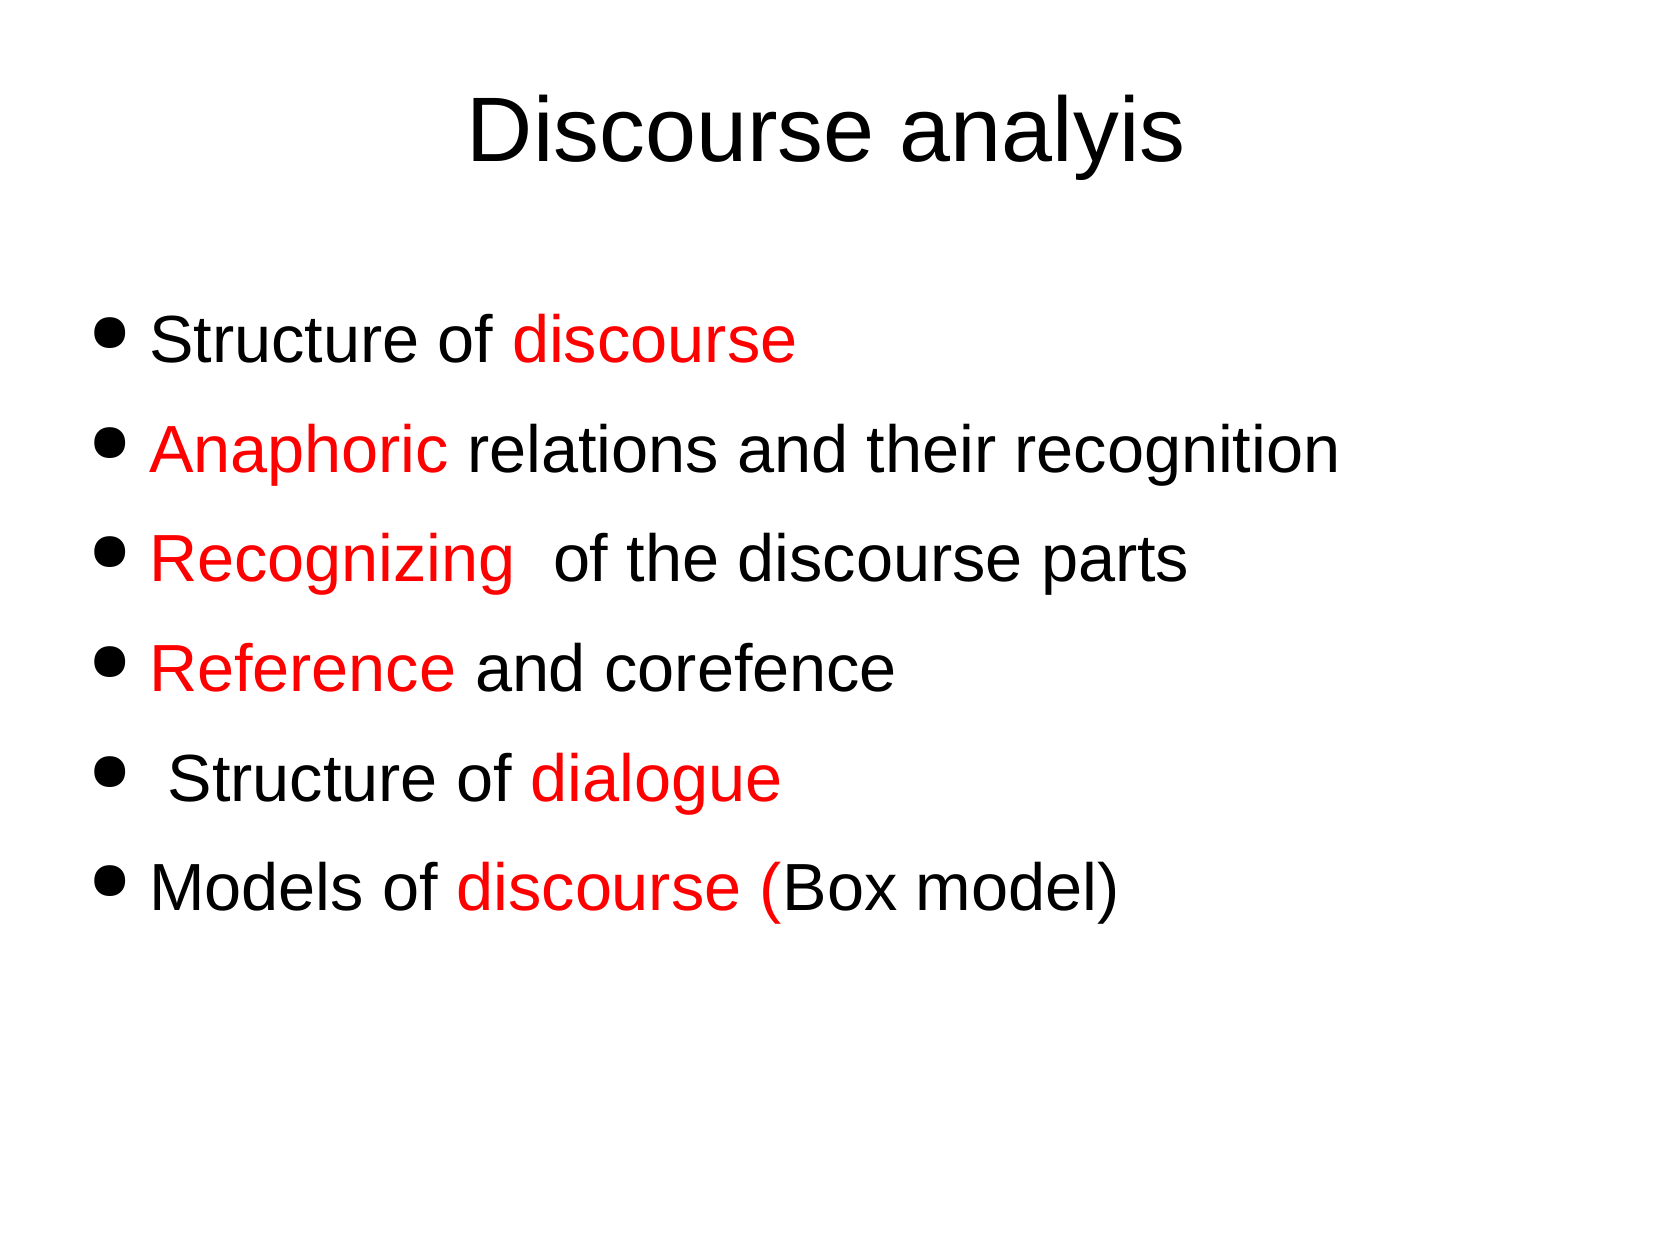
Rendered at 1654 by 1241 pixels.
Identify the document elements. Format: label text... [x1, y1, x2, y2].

list Structure of discourse Anaphoric relations and their recognition Recognizing of the discourse parts Reference and corefence Structure of dialogue Models of discourse (Box model) [88, 296, 1577, 1039]
title Discourse analyis [82, 49, 1571, 201]
